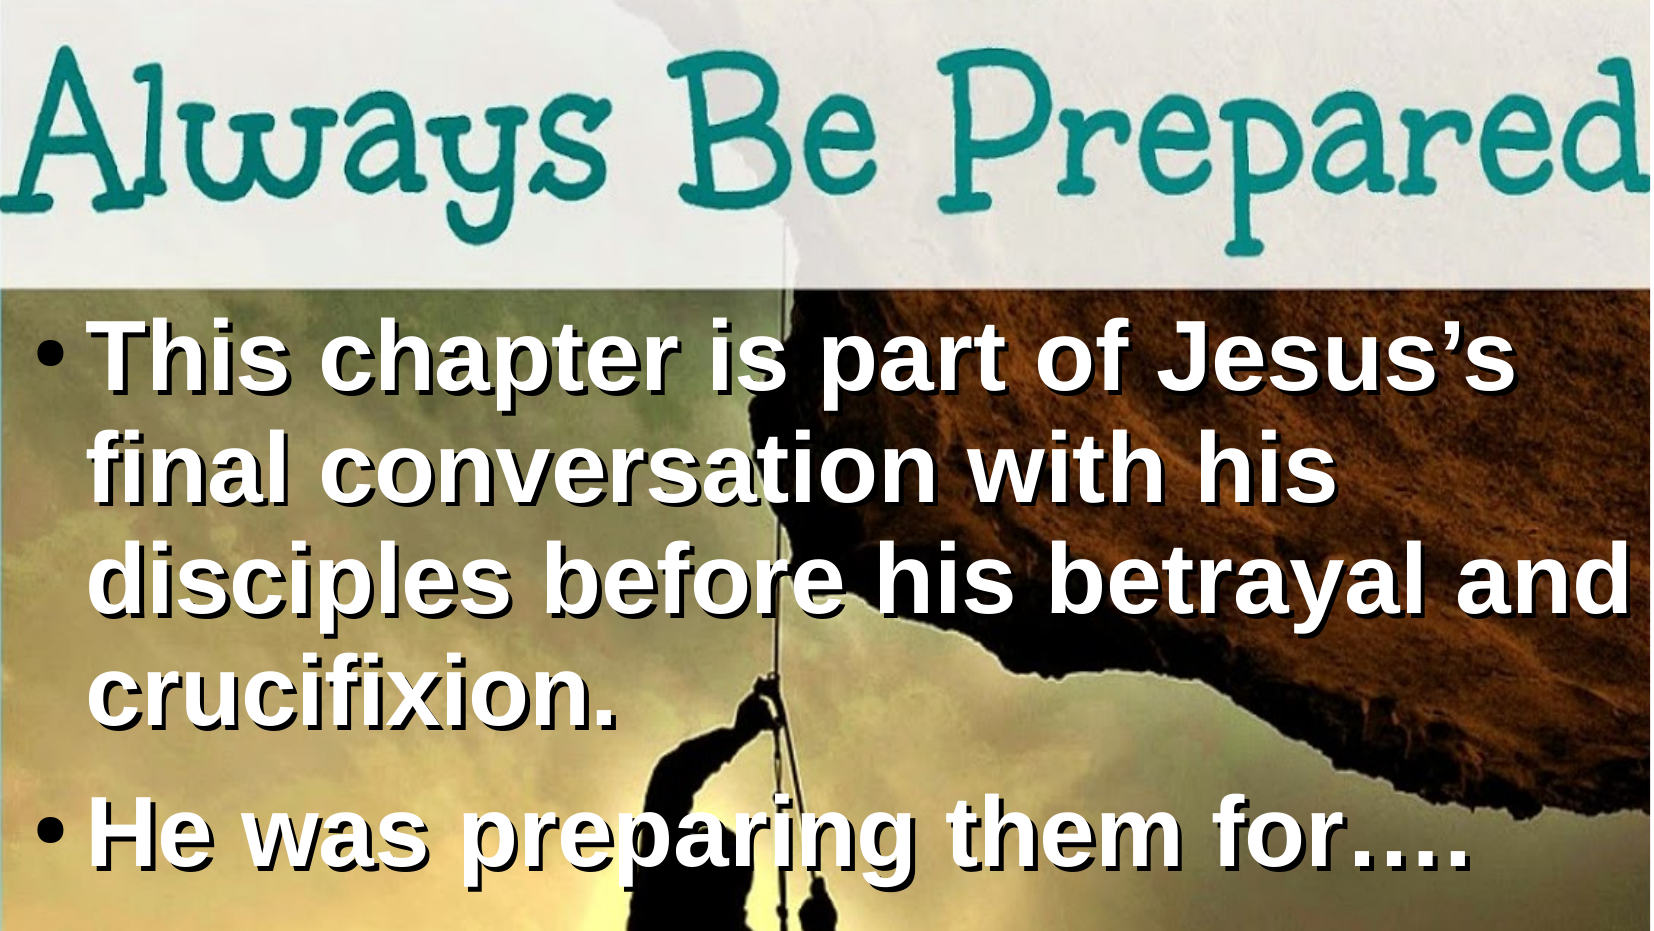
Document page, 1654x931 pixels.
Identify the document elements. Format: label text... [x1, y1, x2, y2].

list This chapter is part of Jesus’s final conversation with his disciples before his betrayal and crucifixion. He was preparing them for…. [15, 300, 1636, 931]
picture [0, 0, 1651, 931]
